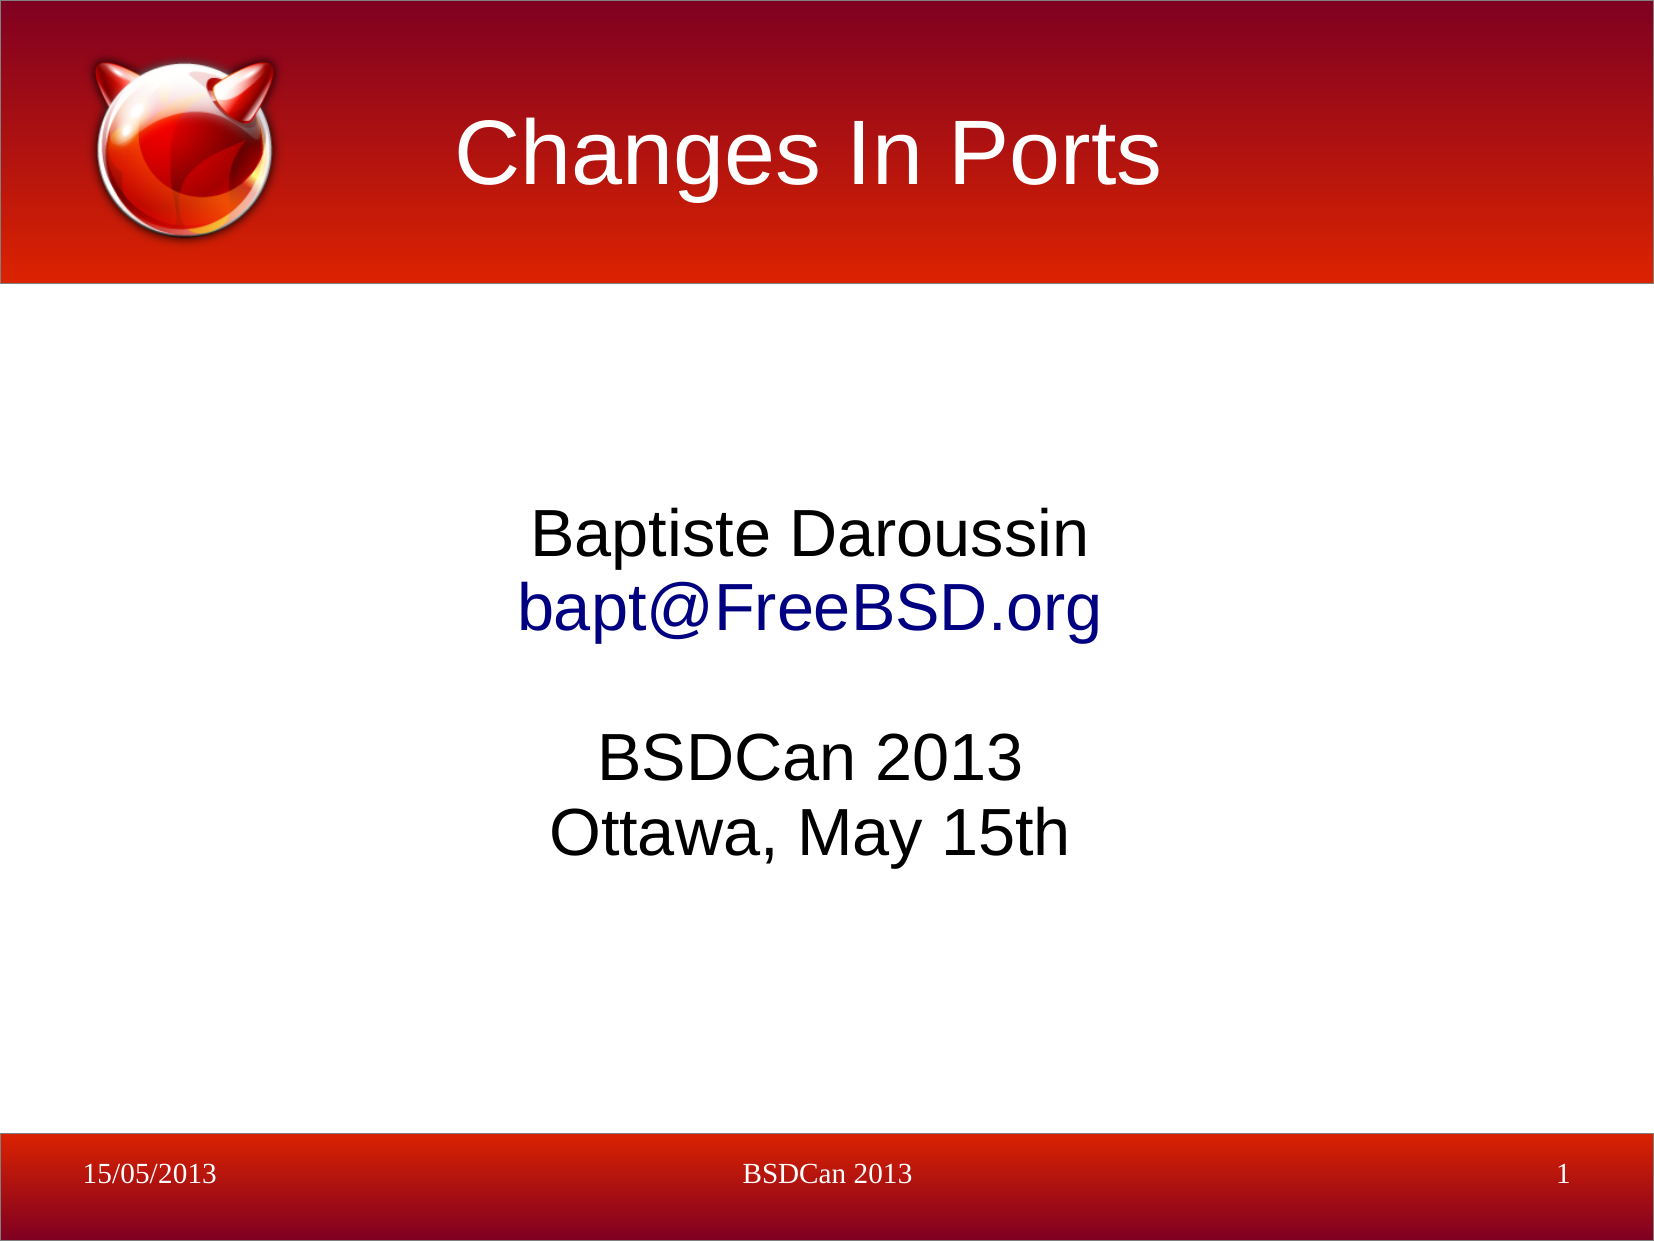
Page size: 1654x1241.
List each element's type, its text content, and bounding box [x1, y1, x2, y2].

title Changes In Ports [82, 49, 1536, 257]
subtitle Baptiste Daroussin bapt@FreeBSD.org BSDCan 2013 Ottawa, May 15th [82, 290, 1538, 1075]
